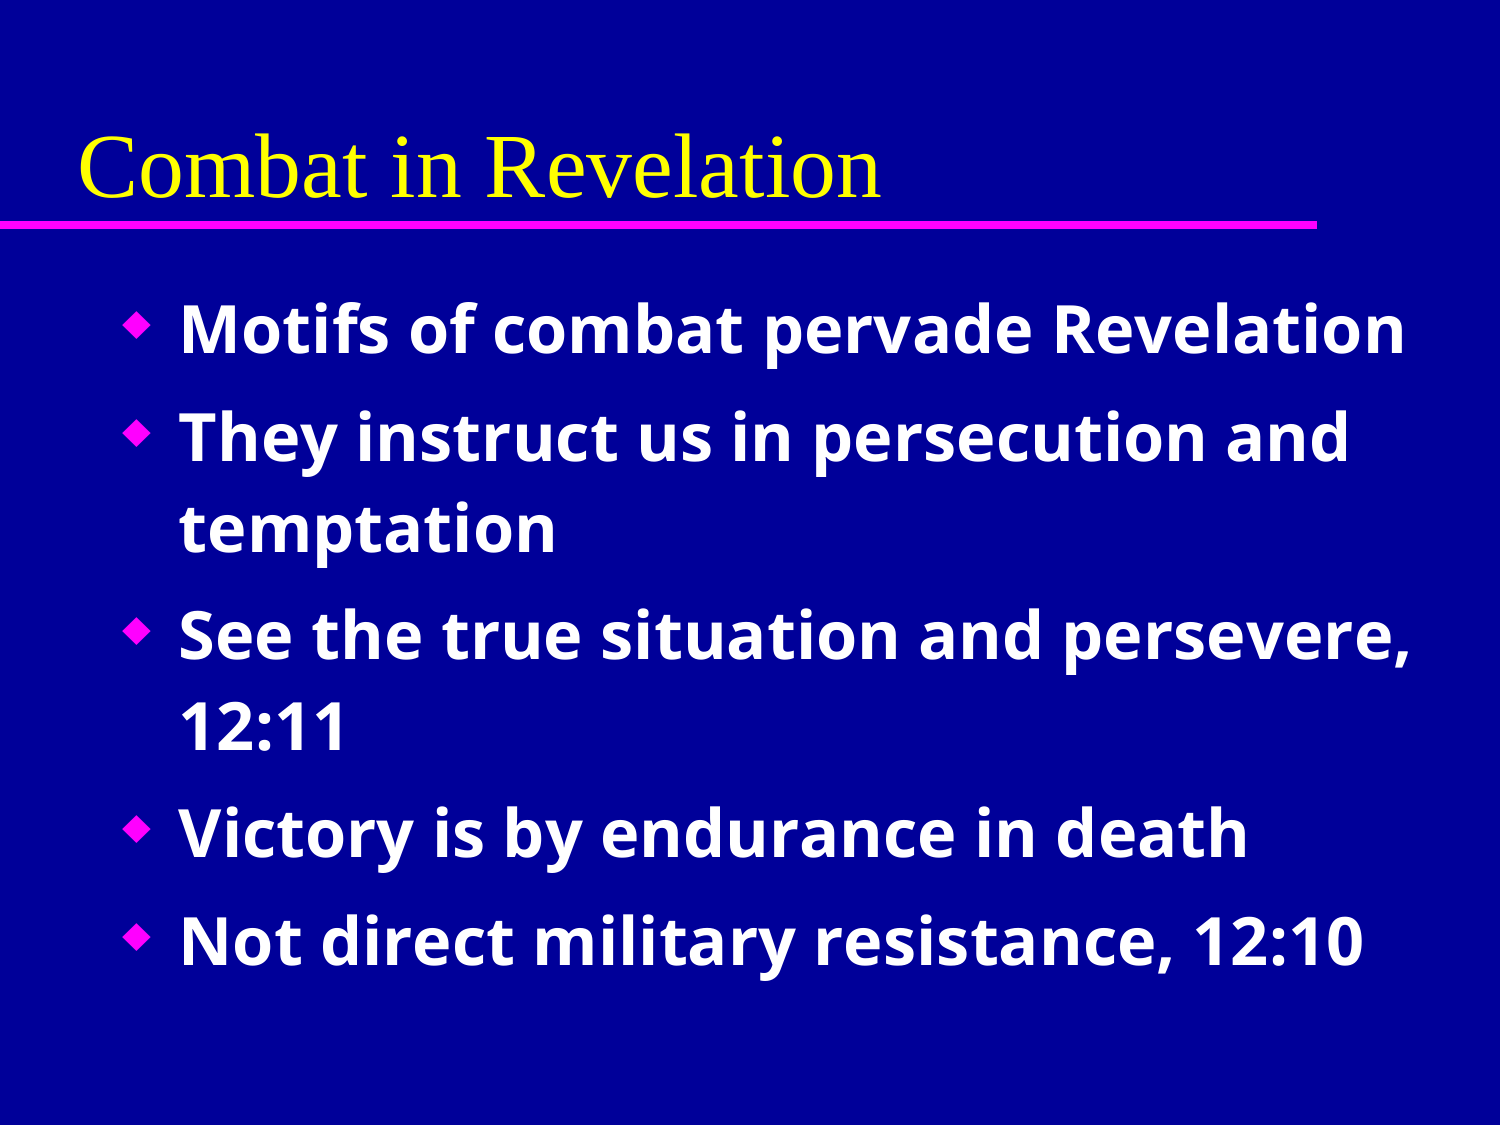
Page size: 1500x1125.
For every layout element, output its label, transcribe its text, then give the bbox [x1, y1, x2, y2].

title Combat in Revelation [62, 43, 1338, 225]
list Motifs of combat pervade Revelation They instruct us in persecution and temptation See the true situation and persevere, 12:11 Victory is by endurance in death Not direct military resistance, 12:10 [107, 275, 1500, 951]
